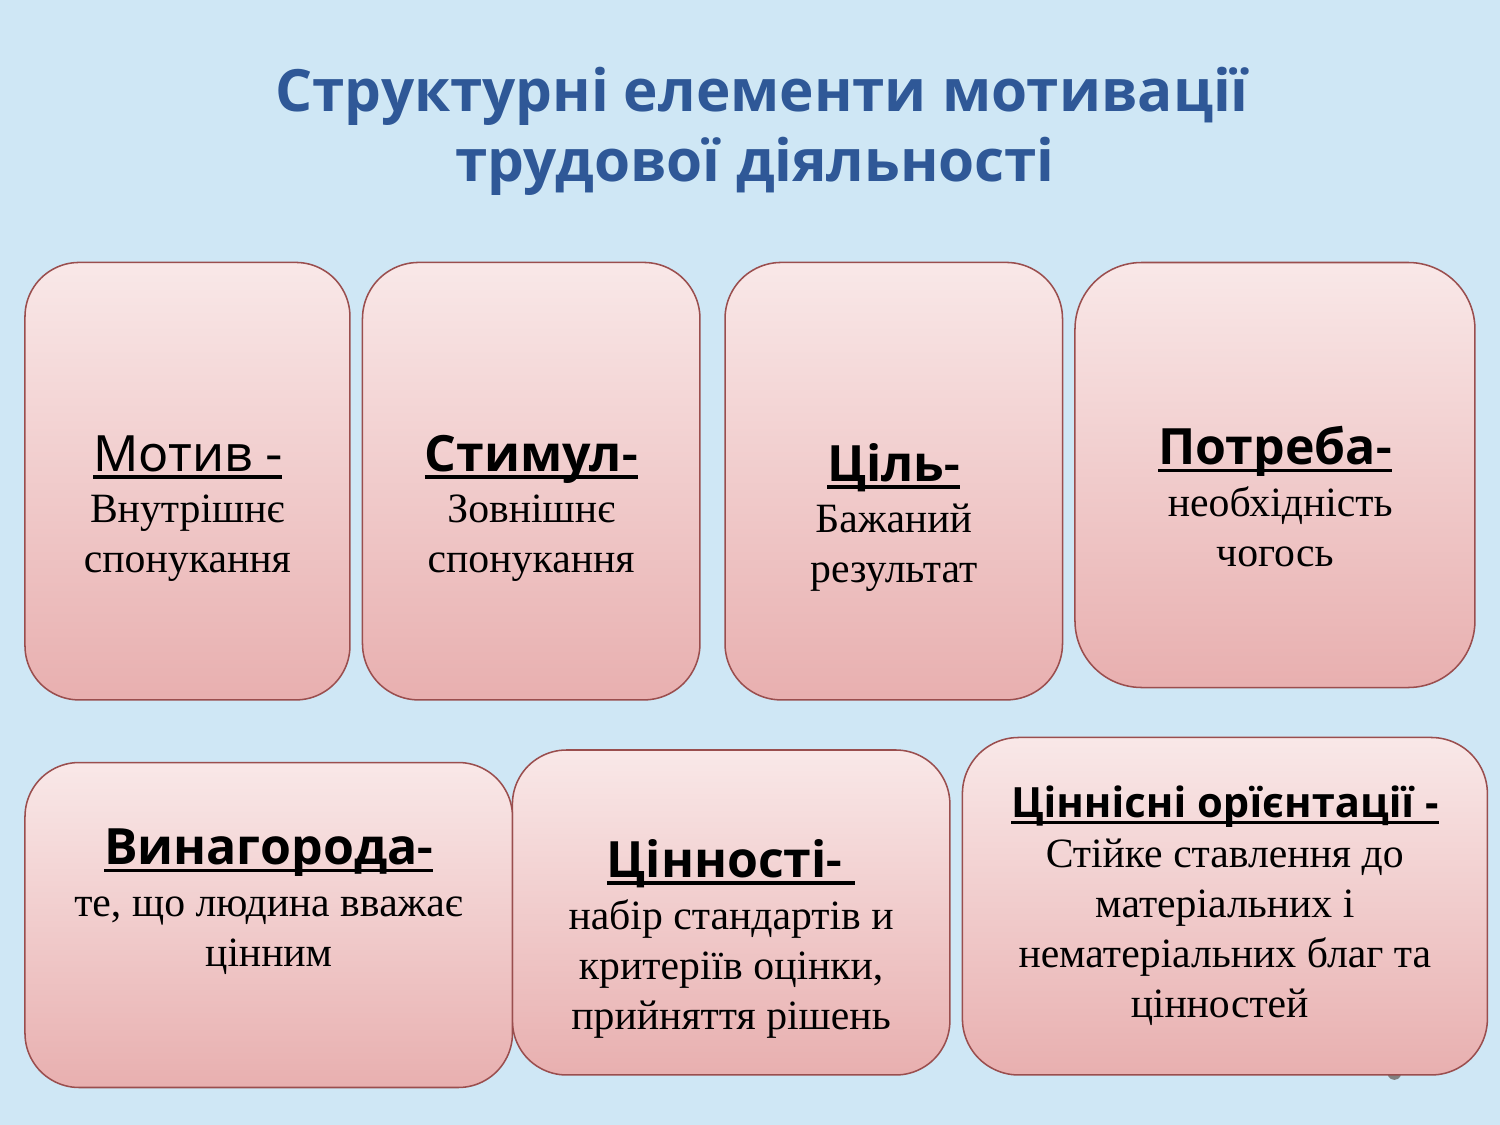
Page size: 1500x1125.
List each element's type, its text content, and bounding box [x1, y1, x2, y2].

text_box Потреба- необхідність чогось [1074, 262, 1475, 688]
text_box Мотив - Внутрішнє спонукання [24, 262, 350, 700]
text_box Ціннісні орїєнтації - Стійке ставлення до матеріальних і нематеріальних благ та цінностей [962, 737, 1488, 1075]
title Структурні елементи мотивації трудової діяльності [162, 45, 1363, 188]
text_box Стимул- Зовнішнє спонукання [362, 262, 700, 700]
text_box Цінності- набір стандартів и критеріїв оцінки, прийняття рішень [512, 750, 950, 1075]
text_box Винагорода- те, що людина вважає цінним [24, 762, 513, 1088]
text_box Ціль- Бажаний результат [725, 262, 1063, 700]
